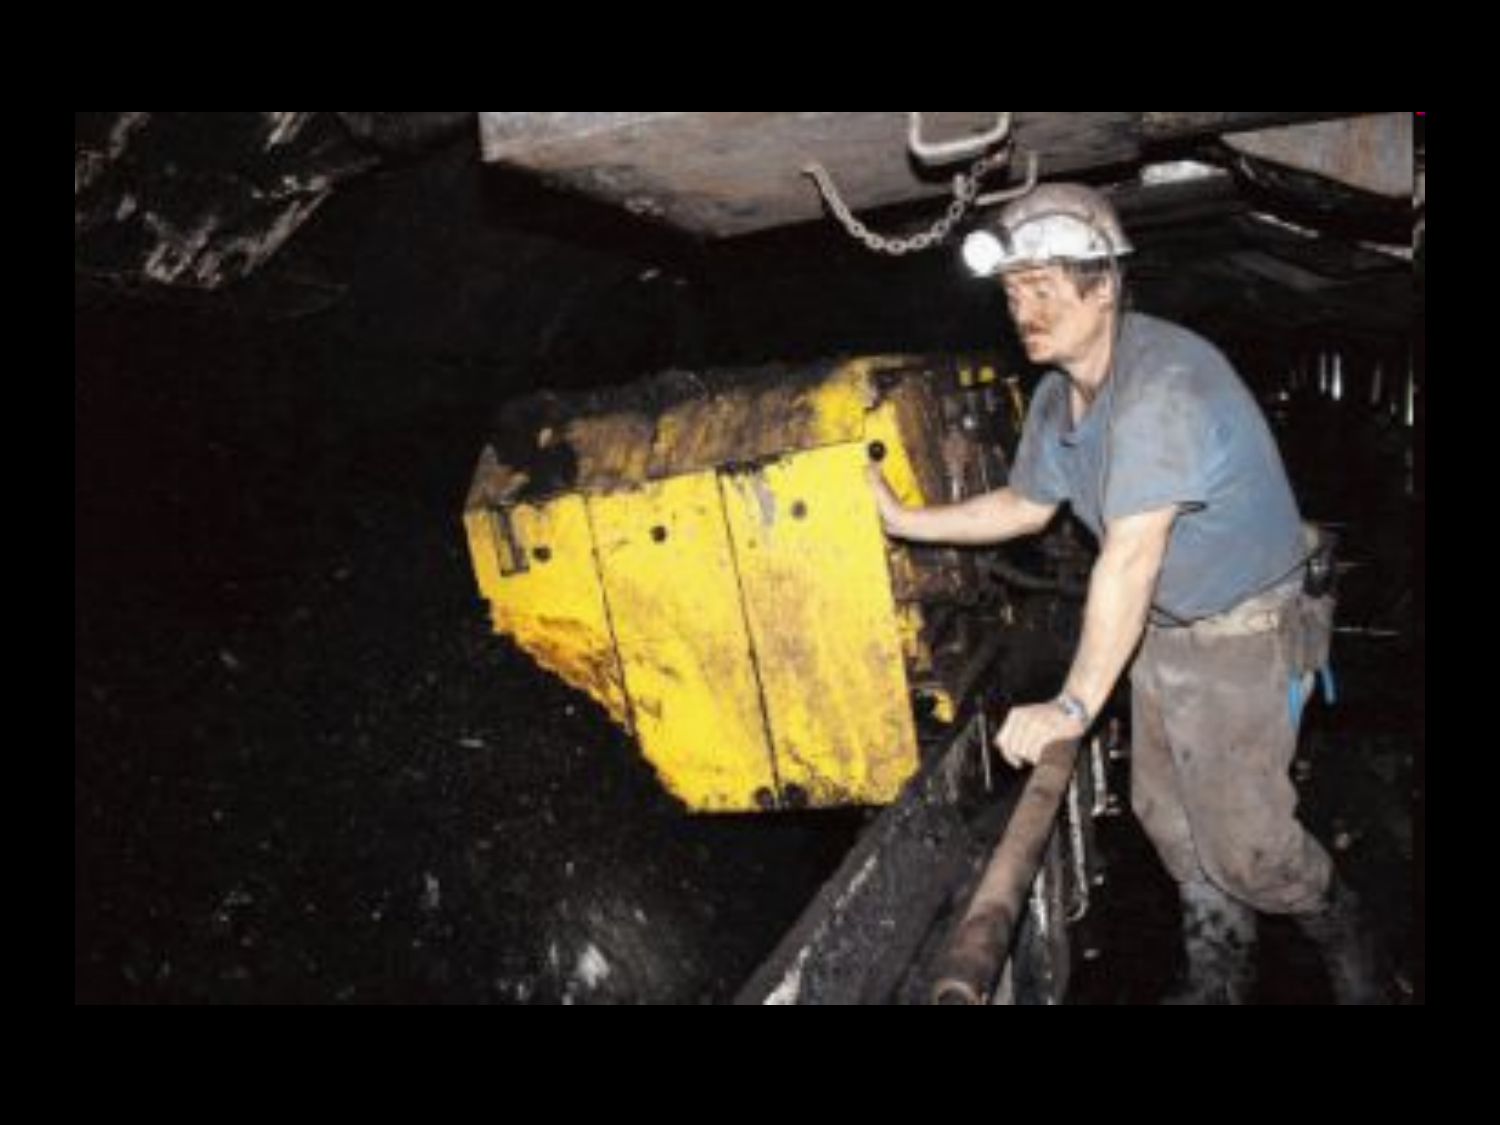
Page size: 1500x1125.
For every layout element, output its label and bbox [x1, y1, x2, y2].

picture [75, 112, 1425, 1005]
